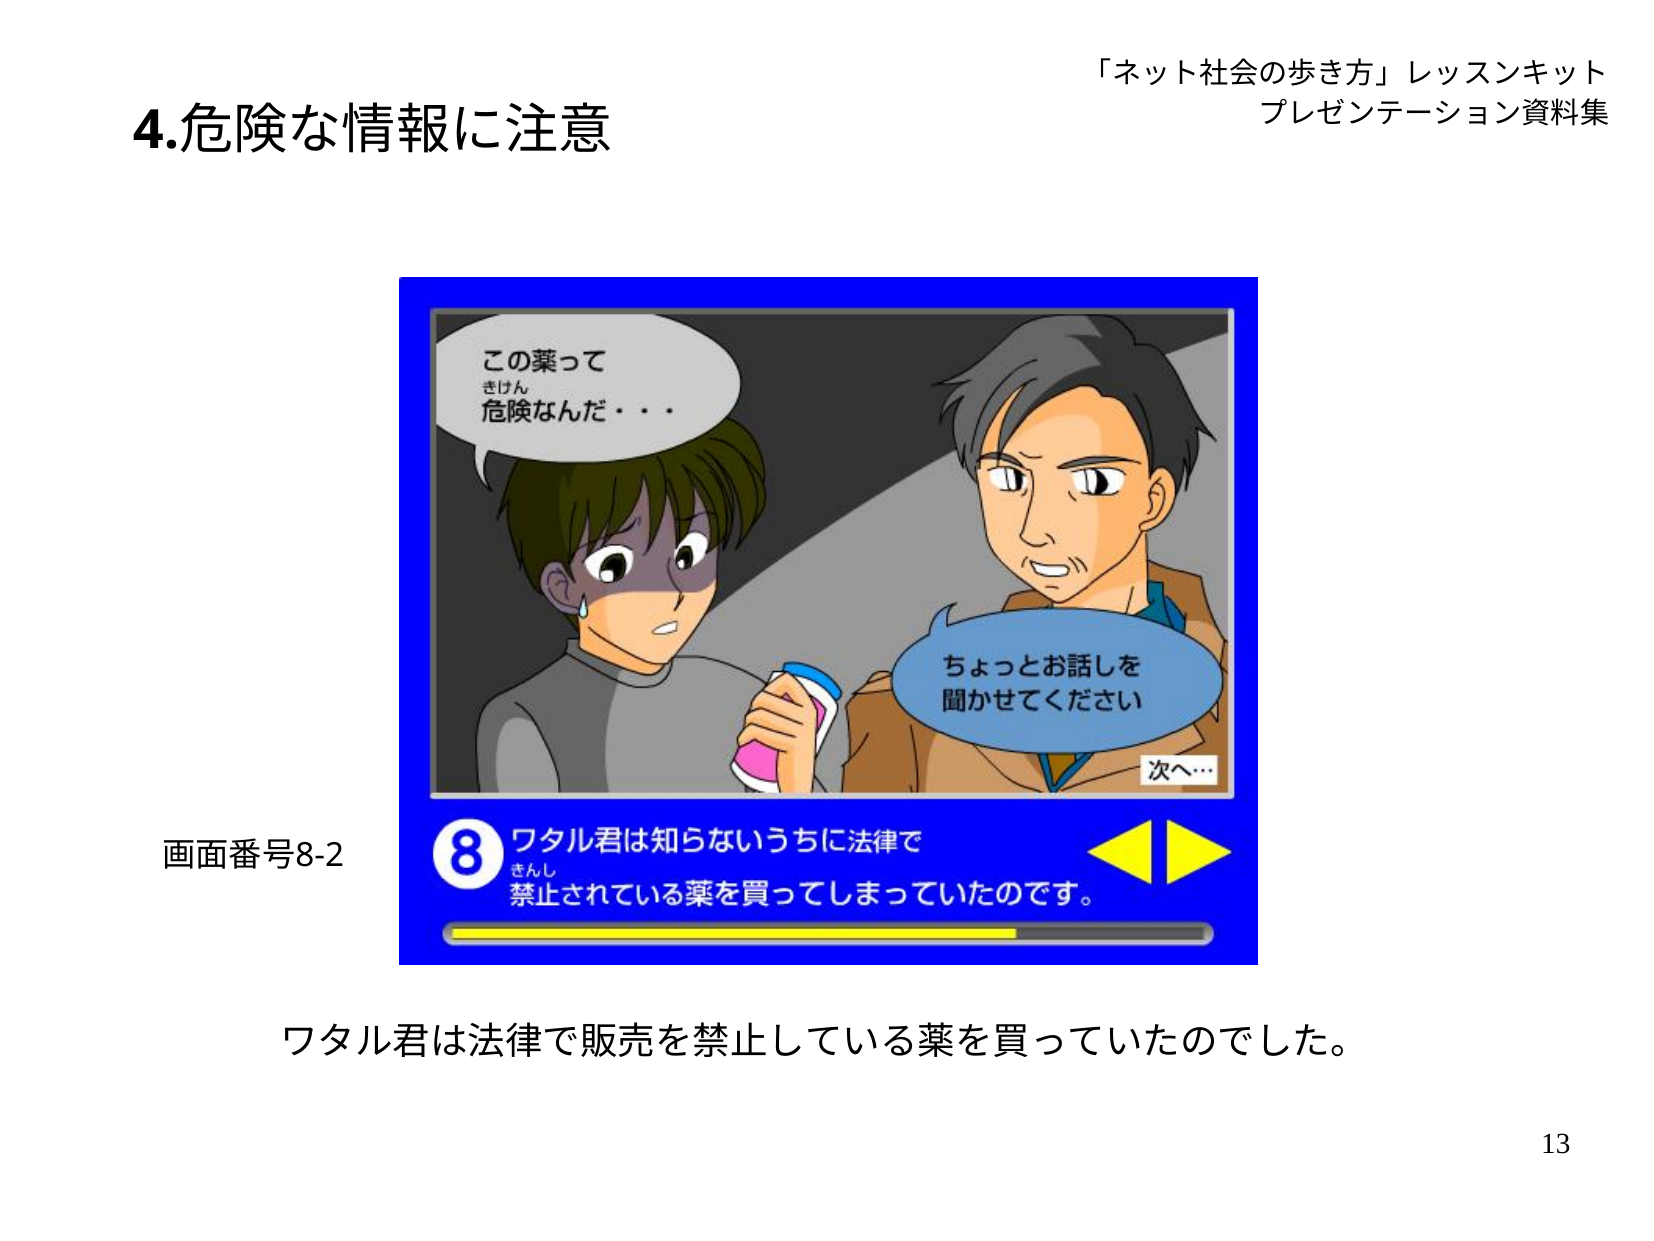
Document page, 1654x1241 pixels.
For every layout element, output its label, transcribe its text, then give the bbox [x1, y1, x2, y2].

text_box 「ネット社会の歩き方」レッスンキット プレゼンテーション資料集 [1062, 44, 1625, 139]
text_box ワタル君は法律で販売を禁止している薬を買っていたのでした。 [265, 1003, 1447, 1074]
text_box 4.危険な情報に注意 [118, 88, 1093, 169]
picture [399, 277, 1258, 965]
text_box 画面番号8-2 [147, 826, 384, 882]
